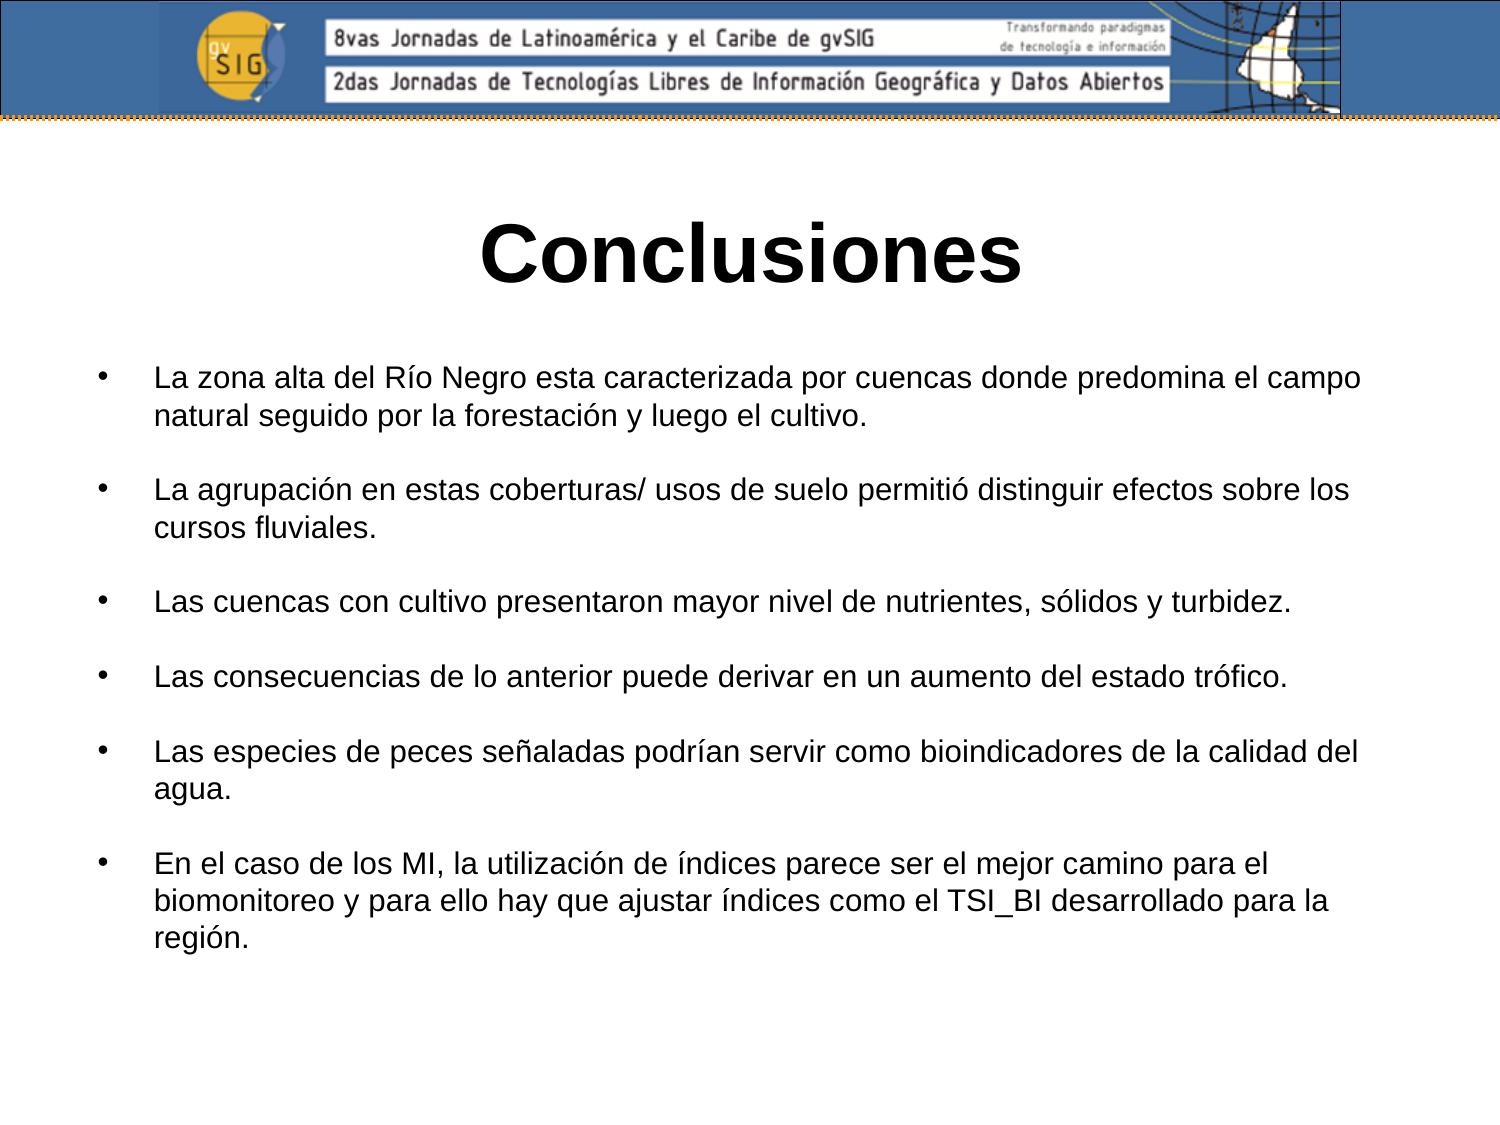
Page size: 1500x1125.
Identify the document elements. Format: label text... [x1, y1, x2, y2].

list La zona alta del Río Negro esta caracterizada por cuencas donde predomina el campo natural seguido por la forestación y luego el cultivo. La agrupación en estas coberturas/ usos de suelo permitió distinguir efectos sobre los cursos fluviales. Las cuencas con cultivo presentaron mayor nivel de nutrientes, sólidos y turbidez. Las consecuencias de lo anterior puede derivar en un aumento del estado trófico. Las especies de peces señaladas podrían servir como bioindicadores de la calidad del agua. En el caso de los MI, la utilización de índices parece ser el mejor camino para el biomonitoreo y para ello hay que ajustar índices como el TSI_BI desarrollado para la región. [76, 349, 1427, 1125]
title Conclusiones [76, 166, 1427, 333]
picture [159, 1, 1340, 113]
